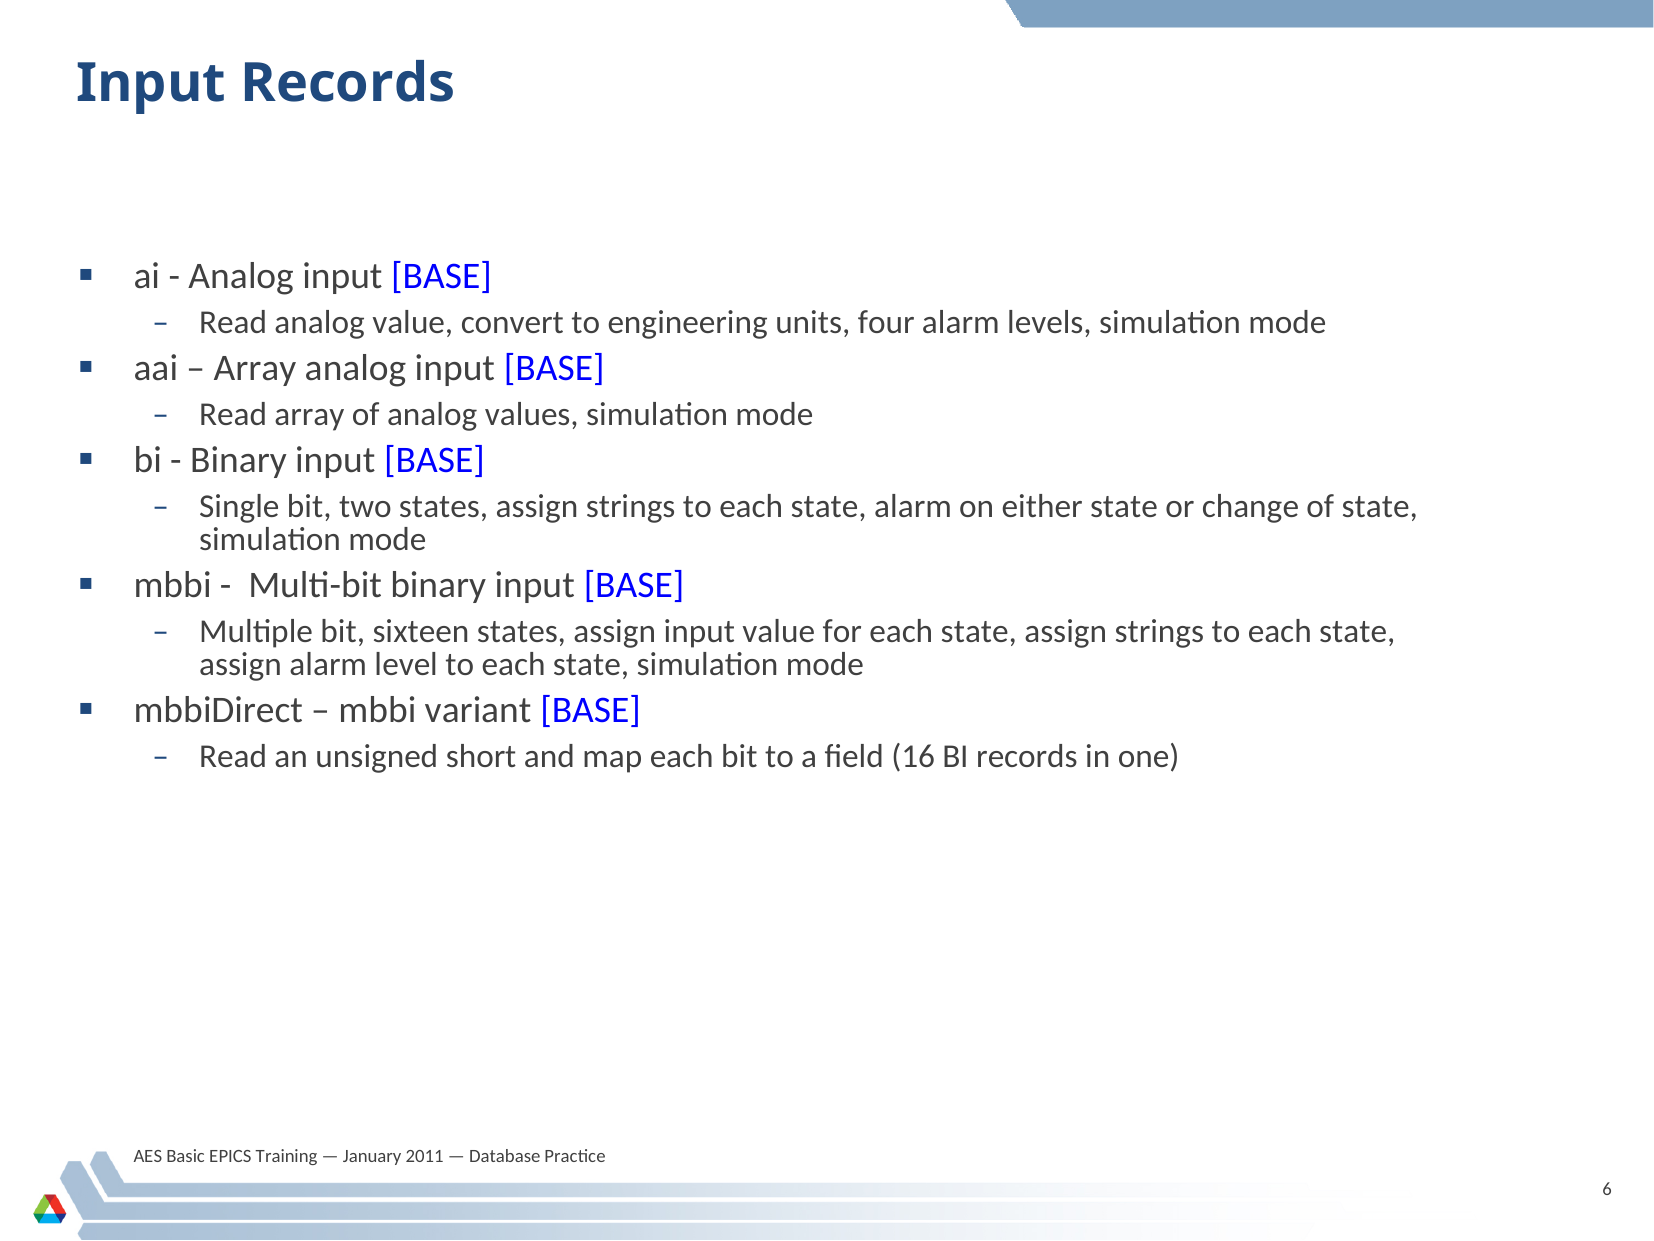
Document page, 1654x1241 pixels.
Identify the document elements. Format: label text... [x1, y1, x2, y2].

title Input Records [61, 51, 1500, 123]
picture [0, 0, 1654, 29]
list ai - Analog input [BASE] Read analog value, convert to engineering units, four alarm levels, simulation mode aai – Array analog input [BASE] Read array of analog values, simulation mode bi - Binary input [BASE] Single bit, two states, assign strings to each state, alarm on either state or change of state, simulation mode mbbi - Multi-bit binary input [BASE] Multiple bit, sixteen states, assign input value for each state, assign strings to each state, assign alarm level to each state, simulation mode mbbiDirect – mbbi variant [BASE] Read an unsigned short and map each bit to a field (16 BI records in one) [62, 253, 1498, 948]
picture [0, 1143, 1654, 1240]
